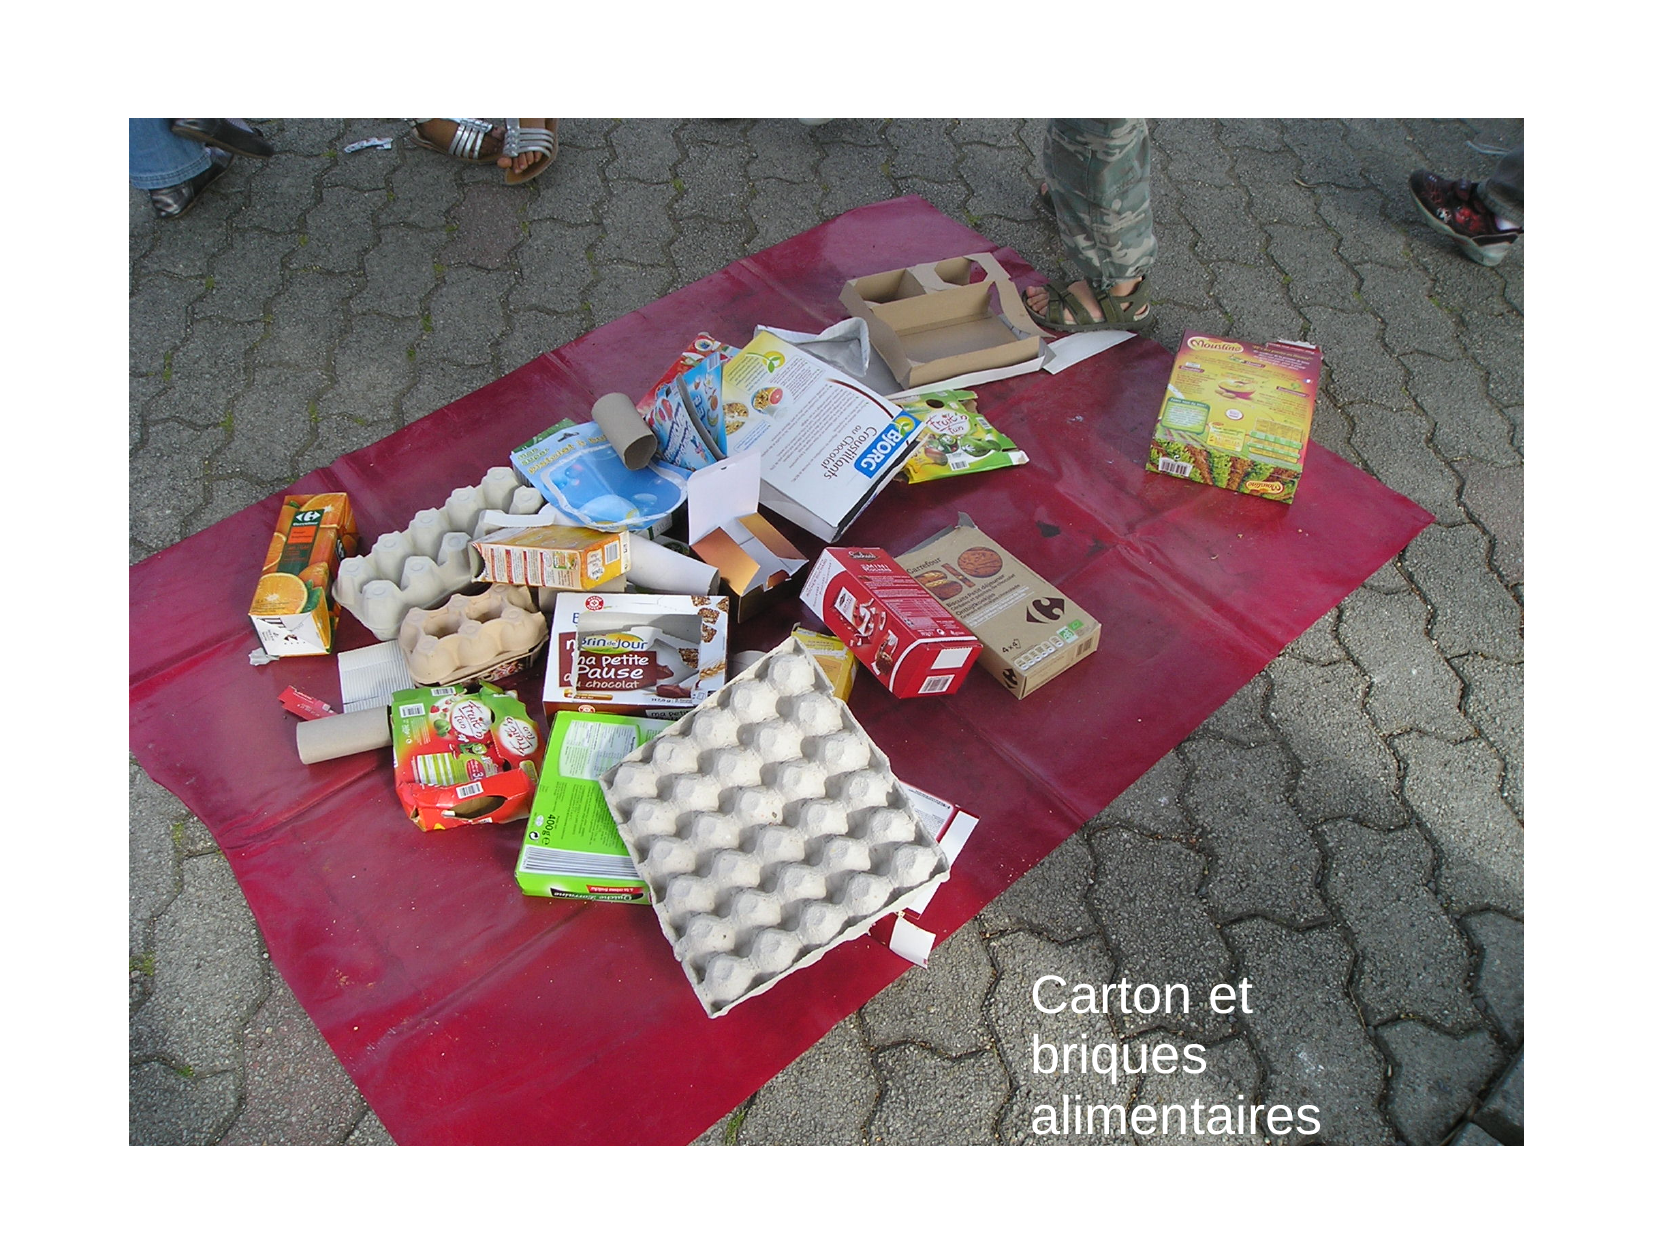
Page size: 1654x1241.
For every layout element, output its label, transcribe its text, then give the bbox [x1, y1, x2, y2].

picture [129, 118, 1524, 1146]
text_box Carton et briques alimentaires [1015, 956, 1453, 1154]
